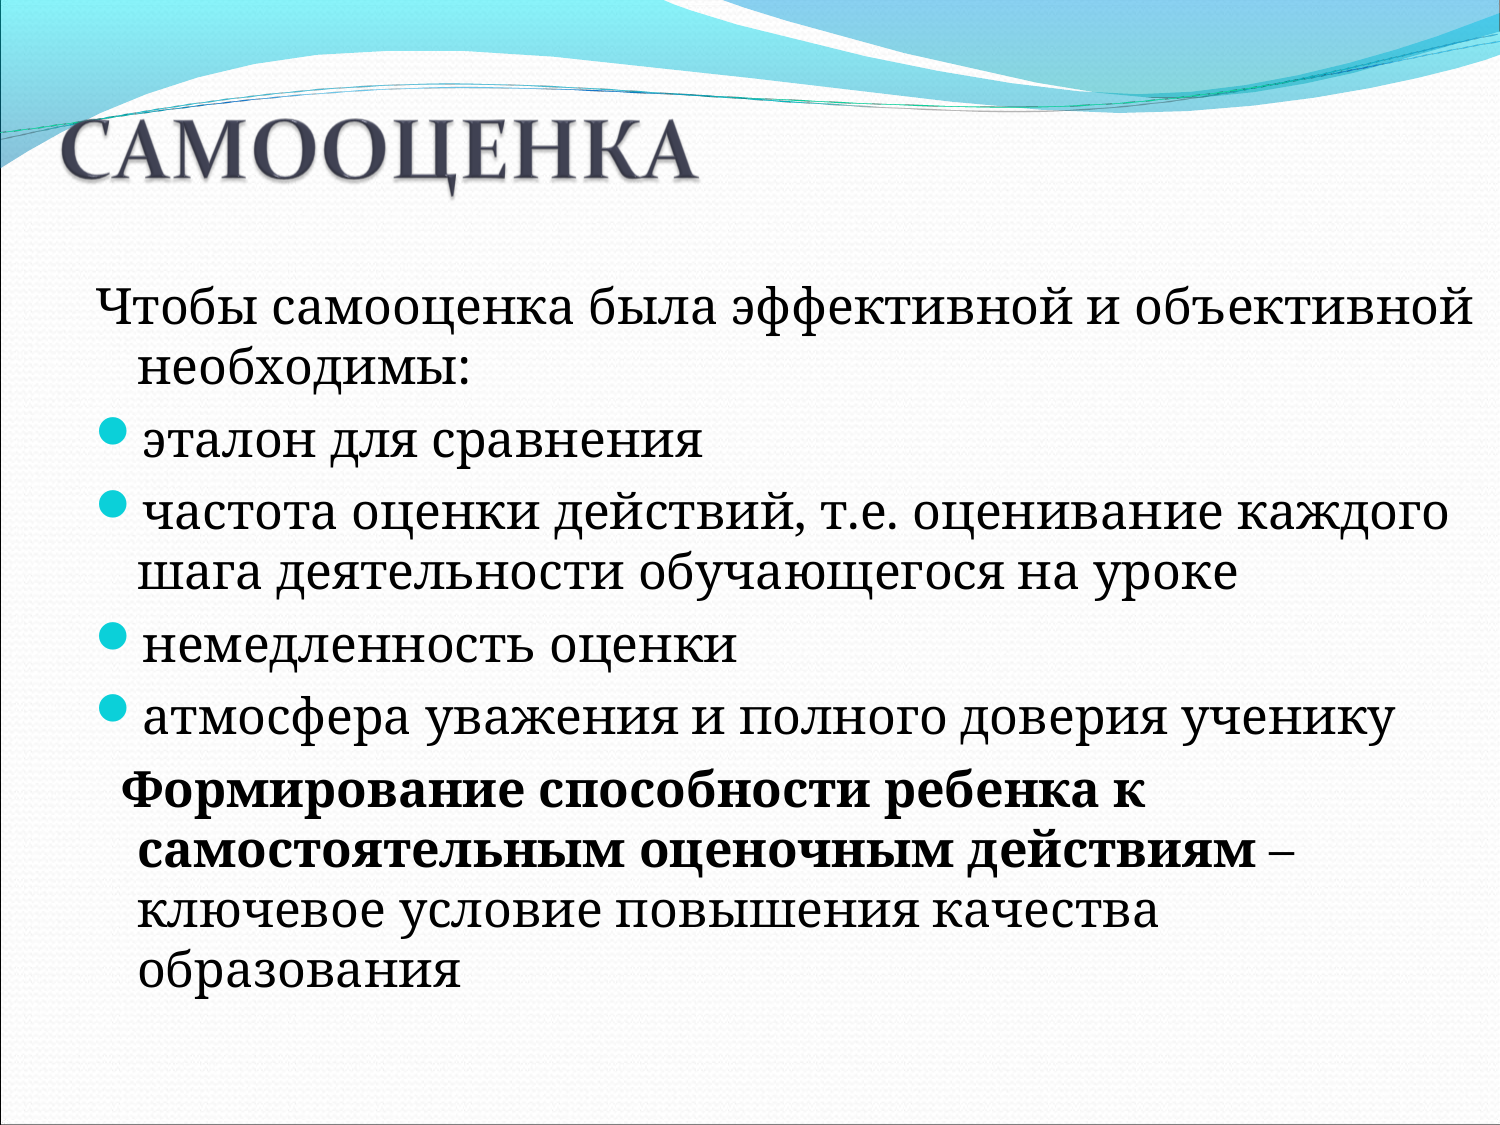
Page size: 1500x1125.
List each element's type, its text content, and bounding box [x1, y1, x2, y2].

picture [0, 0, 1500, 1125]
text_box [0, 54, 1394, 245]
list Чтобы самооценка была эффективной и объективной необходимы: эталон для сравнения частота оценки действий, т.е. оценивание каждого шага деятельности обучающегося на уроке немедленность оценки атмосфера уважения и полного доверия ученику Формирование способности ребенка к самостоятельным оценочным действиям – ключевое условие повышения качества образования [62, 267, 1500, 1075]
